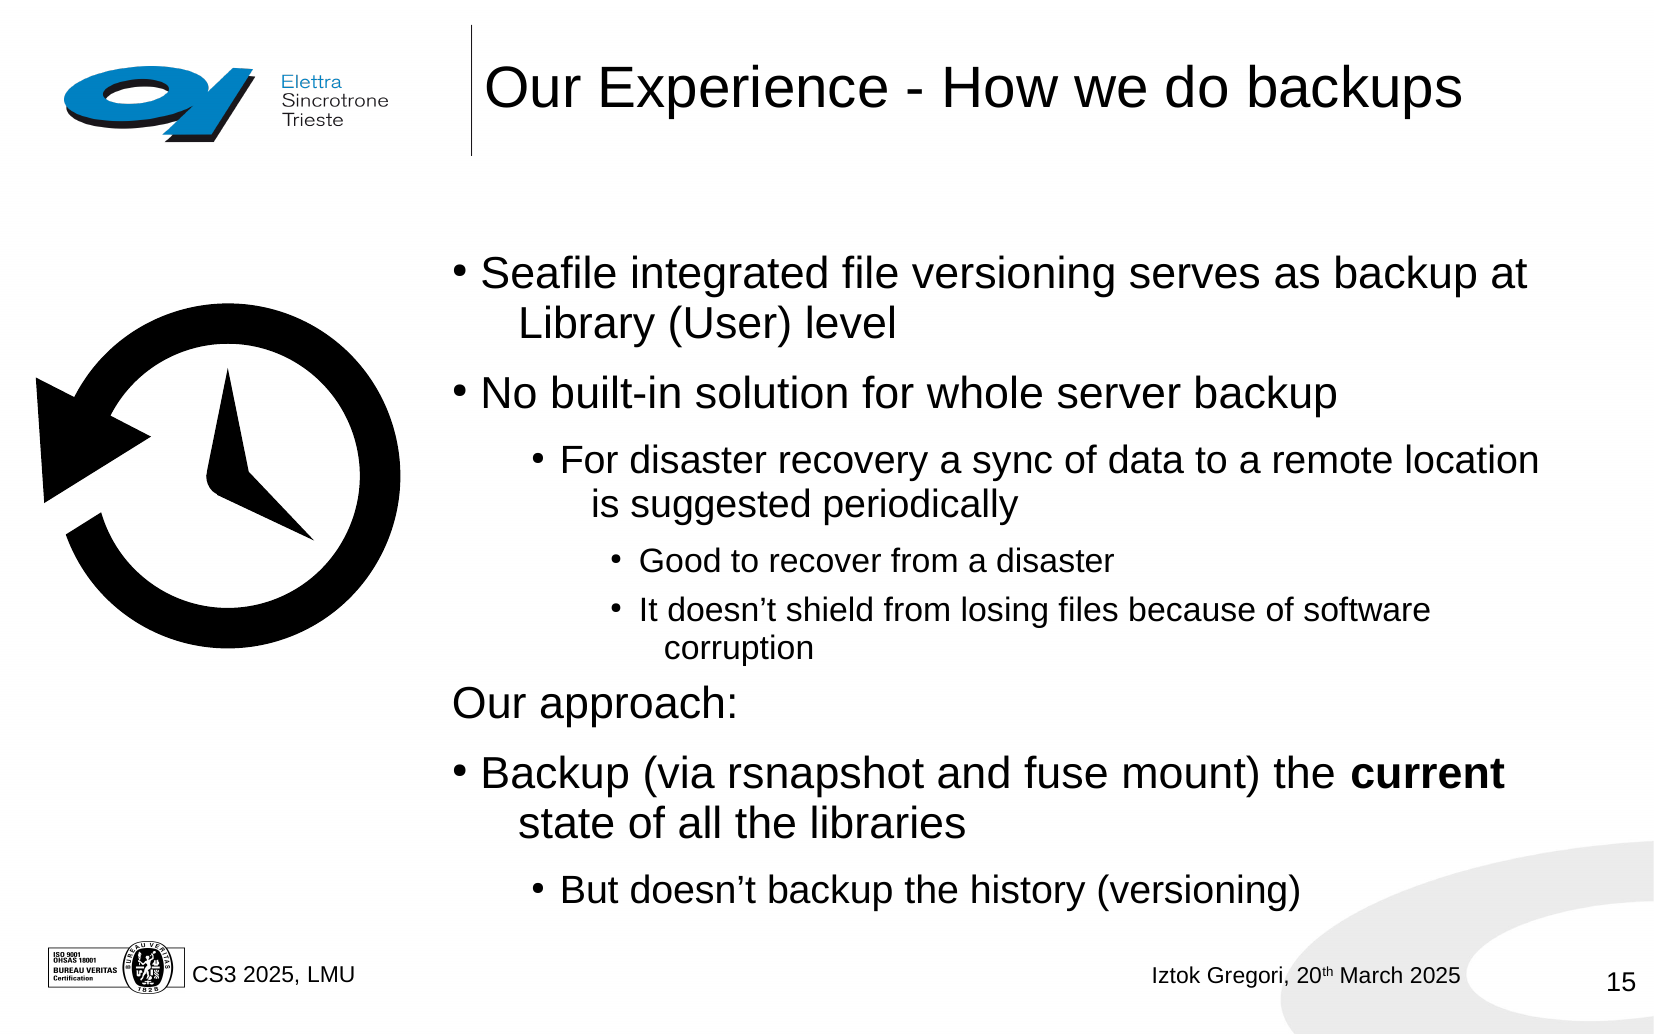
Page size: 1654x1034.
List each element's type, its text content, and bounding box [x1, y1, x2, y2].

list Seafile integrated file versioning serves as backup at Library (User) level No built-in solution for whole server backup For disaster recovery a sync of data to a remote location is suggested periodically Good to recover from a disaster It doesn’t shield from losing files because of software corruption Our approach: Backup (via rsnapshot and fuse mount) the current state of all the libraries But doesn’t backup the history (versioning) [437, 241, 1572, 924]
picture [0, 5, 1654, 1034]
title Our Experience - How we do backups [484, 24, 1583, 153]
text_box <number> [1606, 967, 1654, 1000]
